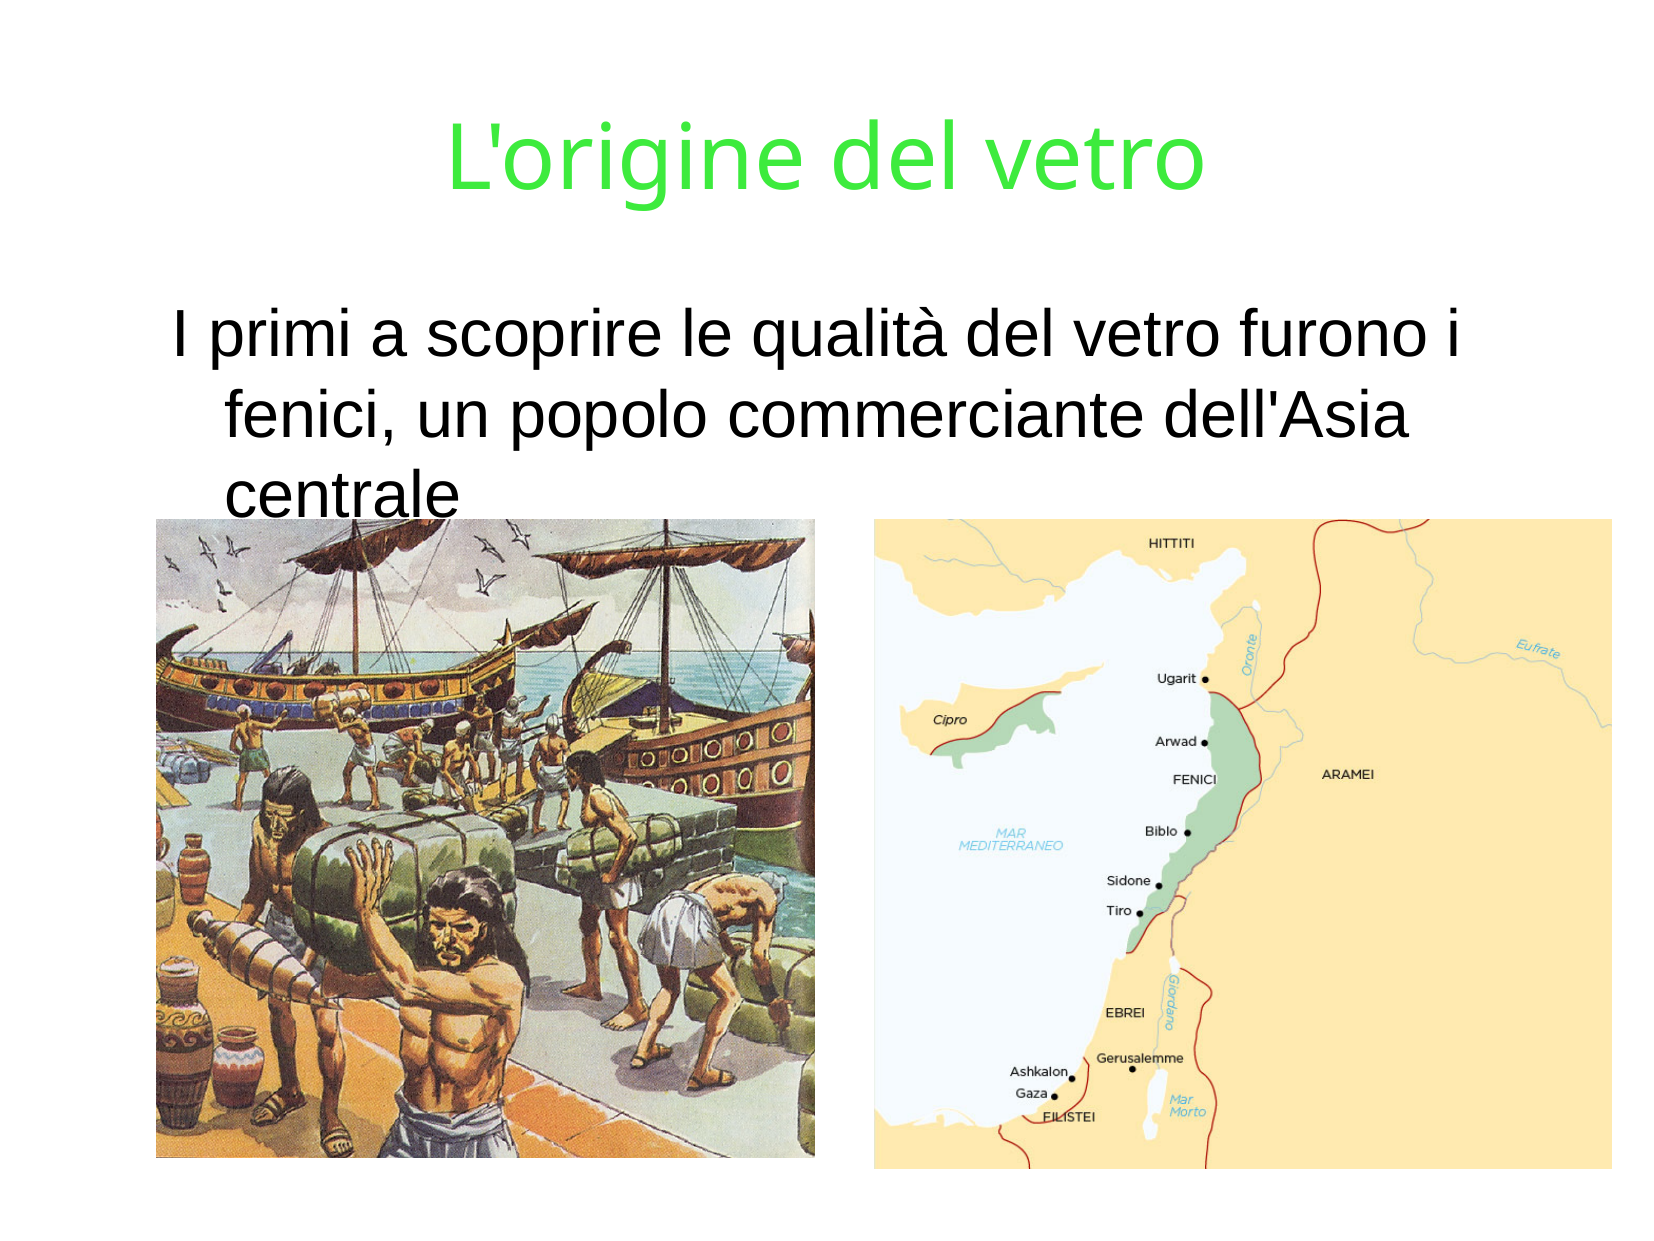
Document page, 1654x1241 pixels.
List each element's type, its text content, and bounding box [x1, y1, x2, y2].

picture [156, 519, 815, 1158]
list I primi a scoprire le qualità del vetro furono i fenici, un popolo commerciante dell'Asia centrale [82, 290, 1571, 1109]
title L'origine del vetro [82, 49, 1571, 257]
picture [874, 519, 1612, 1169]
